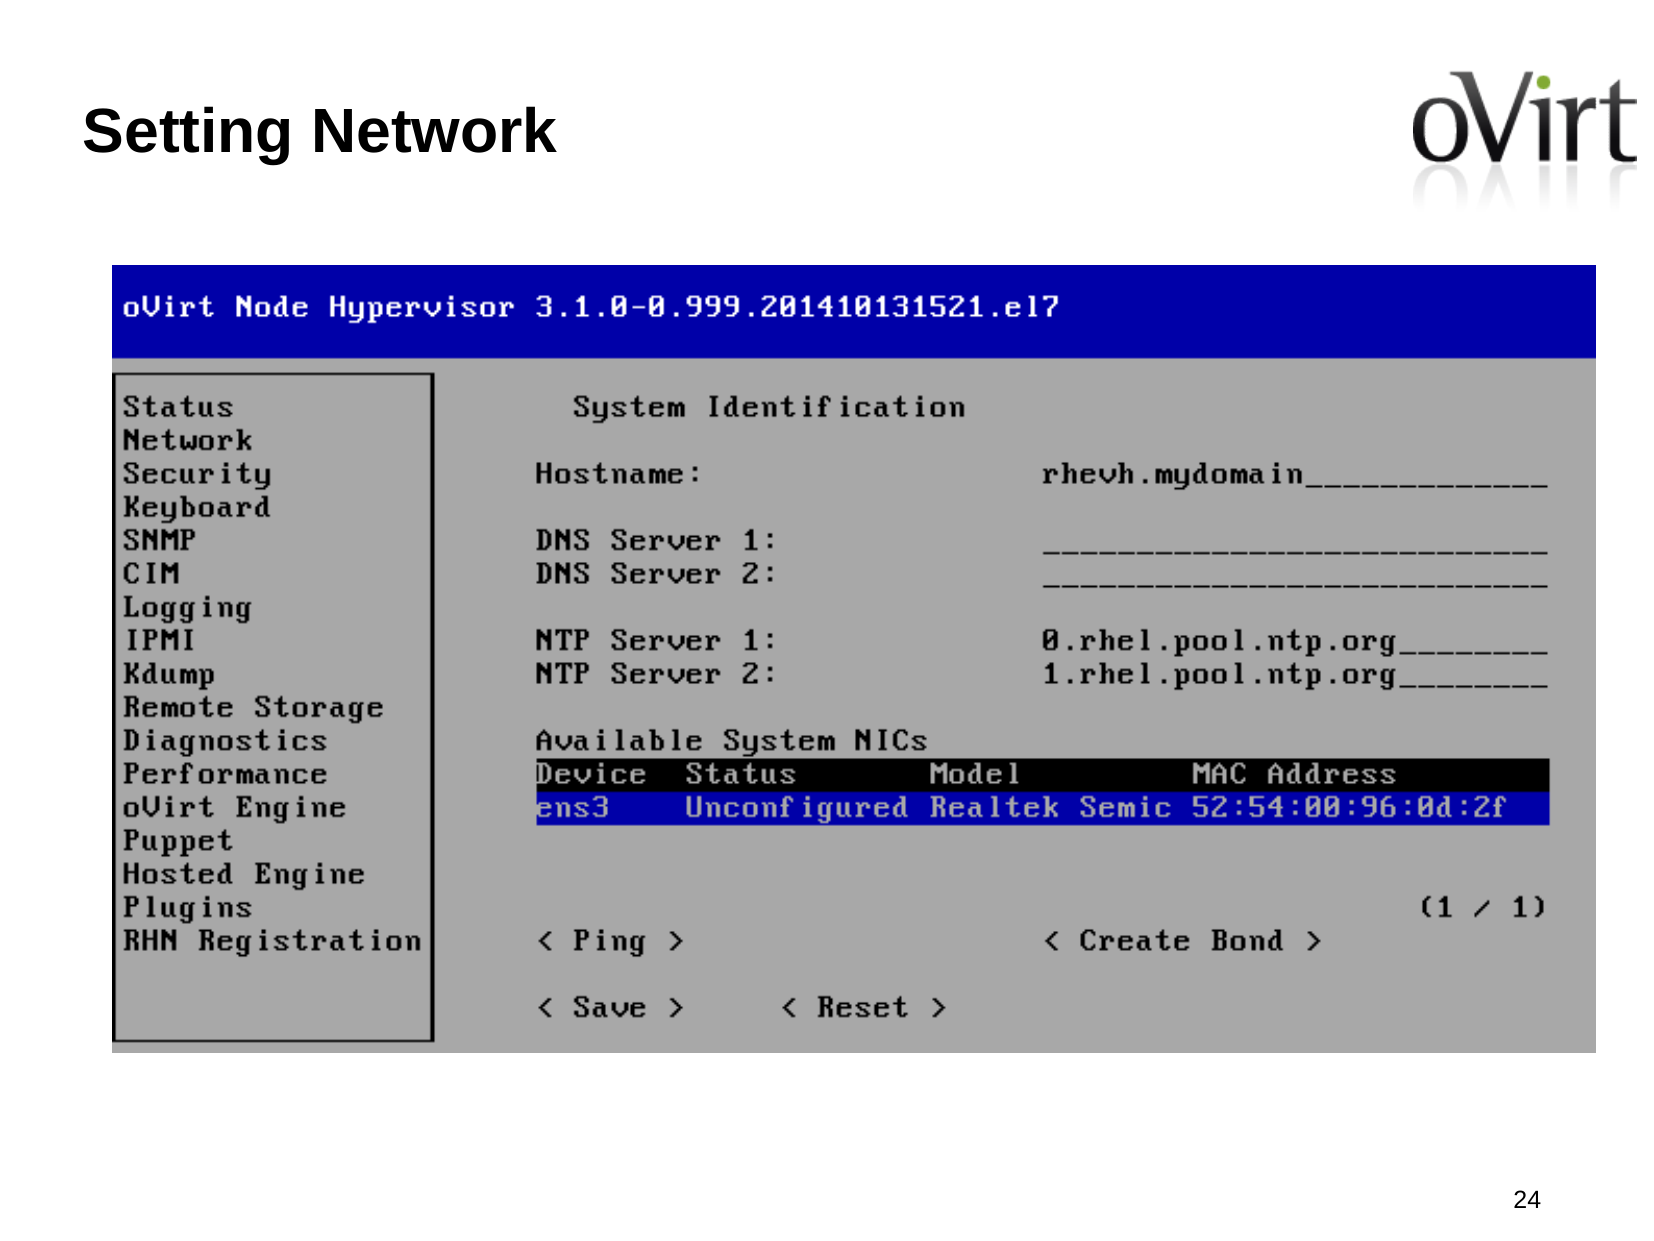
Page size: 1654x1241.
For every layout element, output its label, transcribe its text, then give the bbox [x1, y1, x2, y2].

picture [112, 265, 1596, 1053]
picture [1413, 63, 1637, 212]
title Setting Network [82, 37, 1303, 226]
